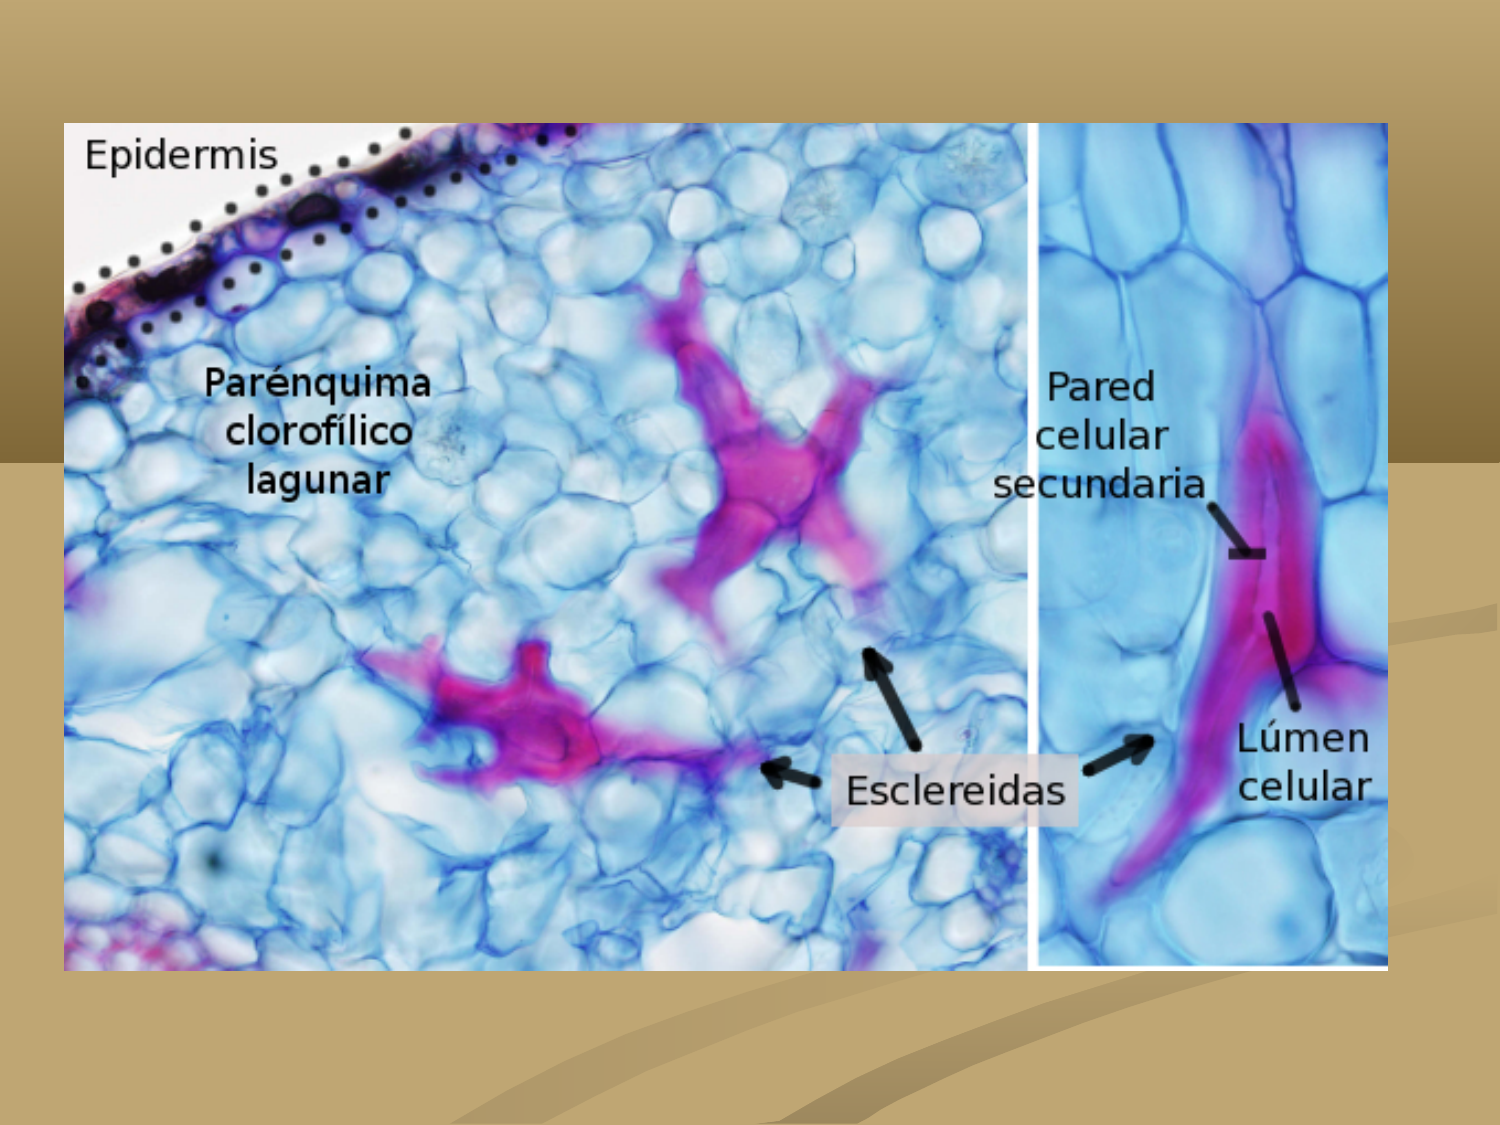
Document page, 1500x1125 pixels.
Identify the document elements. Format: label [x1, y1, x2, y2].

picture [64, 123, 1388, 971]
